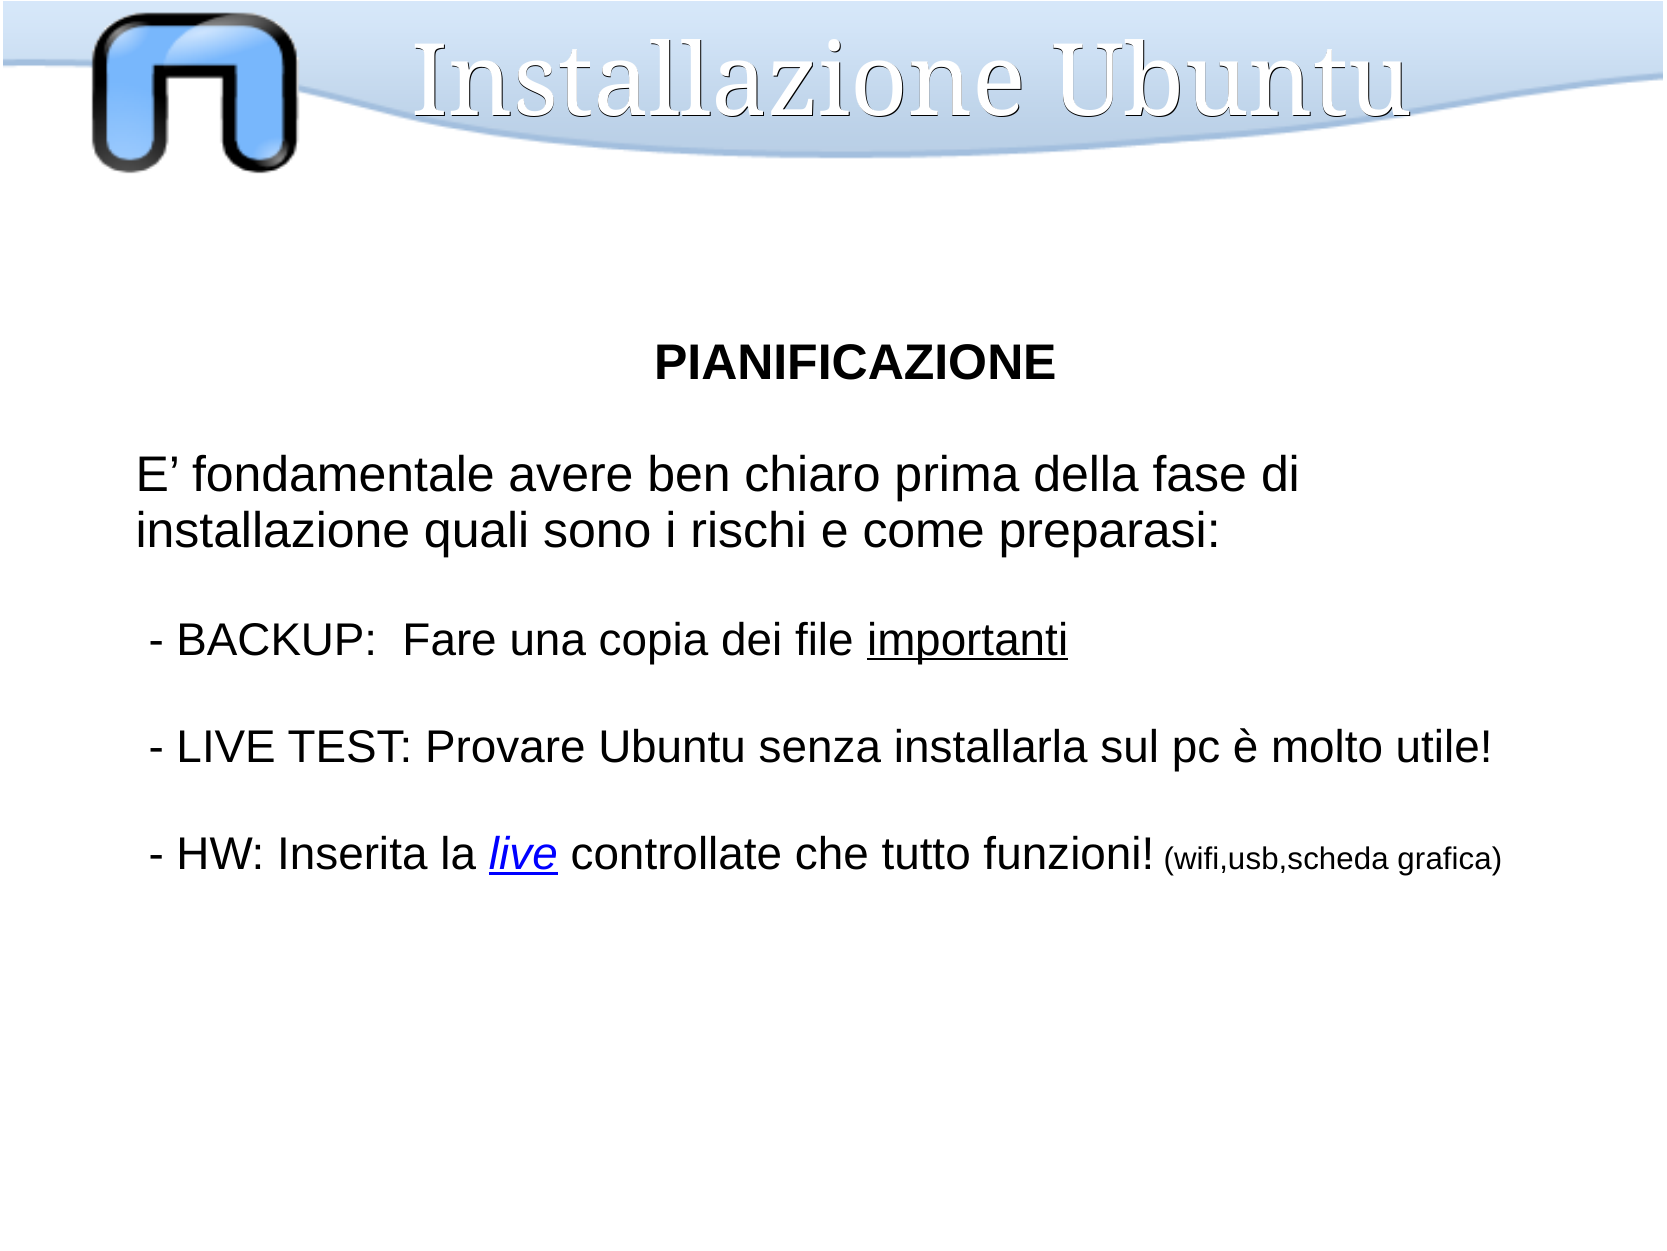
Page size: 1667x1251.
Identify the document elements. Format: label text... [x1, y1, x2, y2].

text_box Installazione Ubuntu [397, 0, 1433, 271]
picture [0, 0, 1667, 1251]
list PIANIFICAZIONE E’ fondamentale avere ben chiaro prima della fase di installazione quali sono i rischi e come preparasi: - BACKUP: Fare una copia dei file importanti - LIVE TEST: Provare Ubuntu senza installarla sul pc è molto utile! - HW: Inserita la live controllate che tutto funzioni! (wifi,usb,scheda grafica) [129, 211, 1582, 1141]
